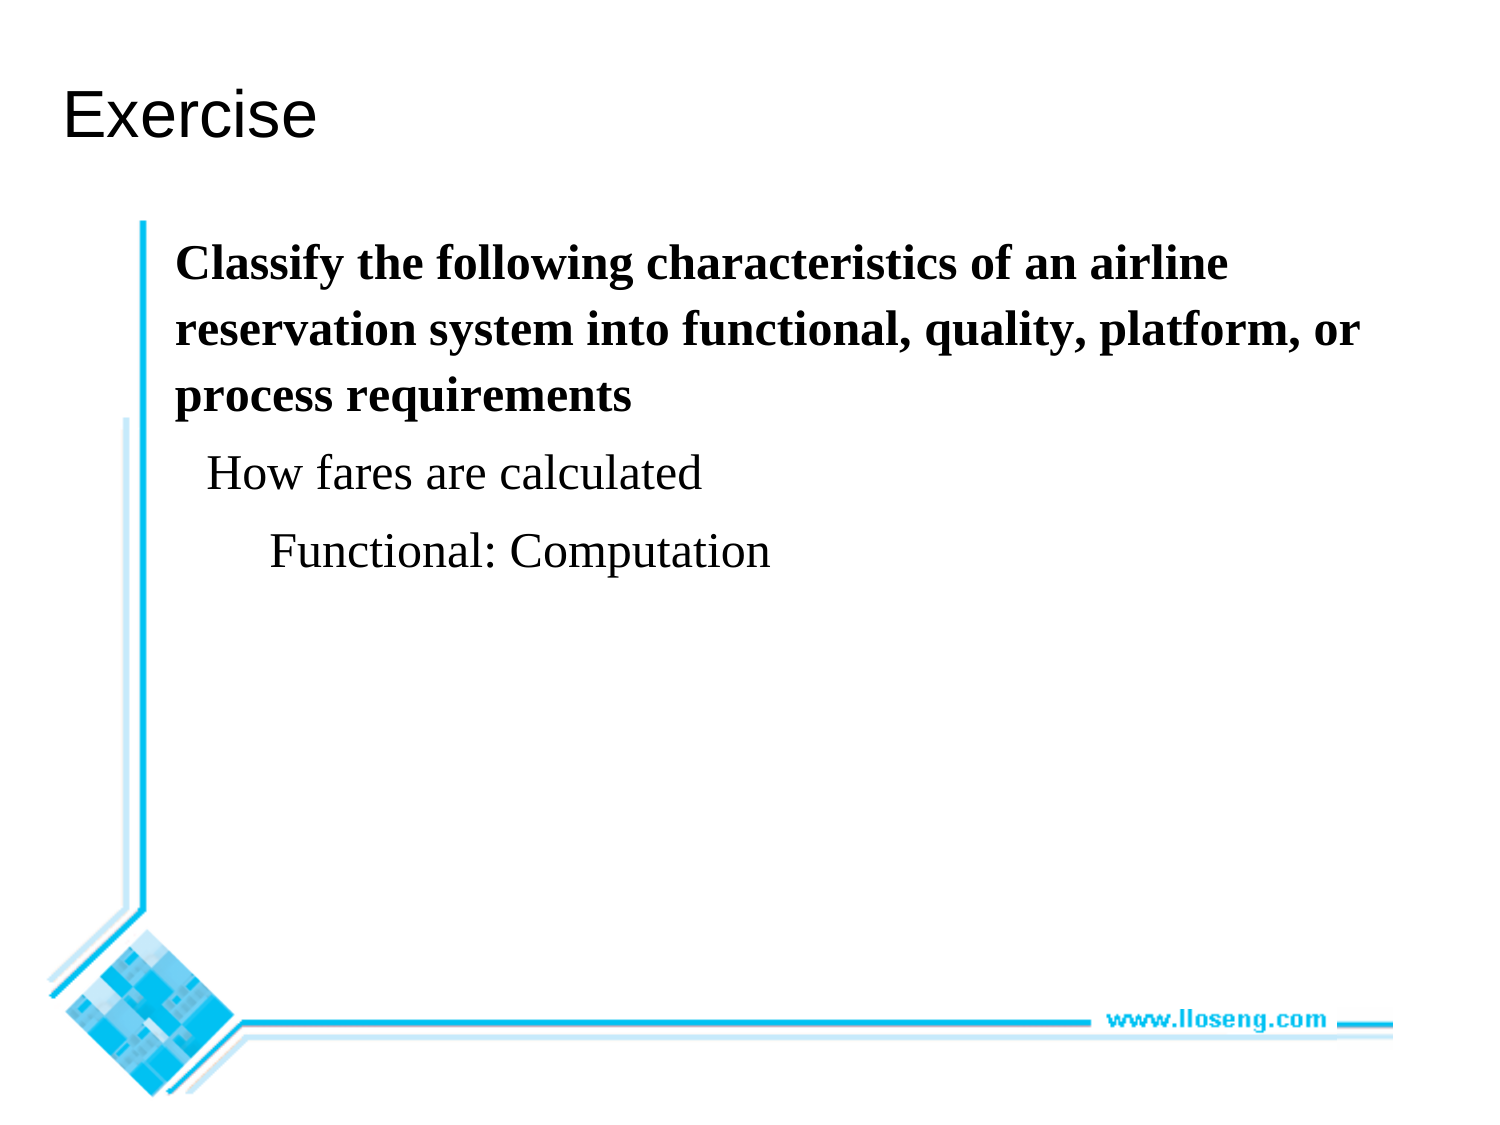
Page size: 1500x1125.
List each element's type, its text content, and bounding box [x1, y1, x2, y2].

list Classify the following characteristics of an airline reservation system into functional, quality, platform, or process requirements How fares are calculated Functional: Computation [174, 224, 1413, 1013]
title Exercise [62, 37, 1413, 188]
picture [35, 209, 1393, 1099]
